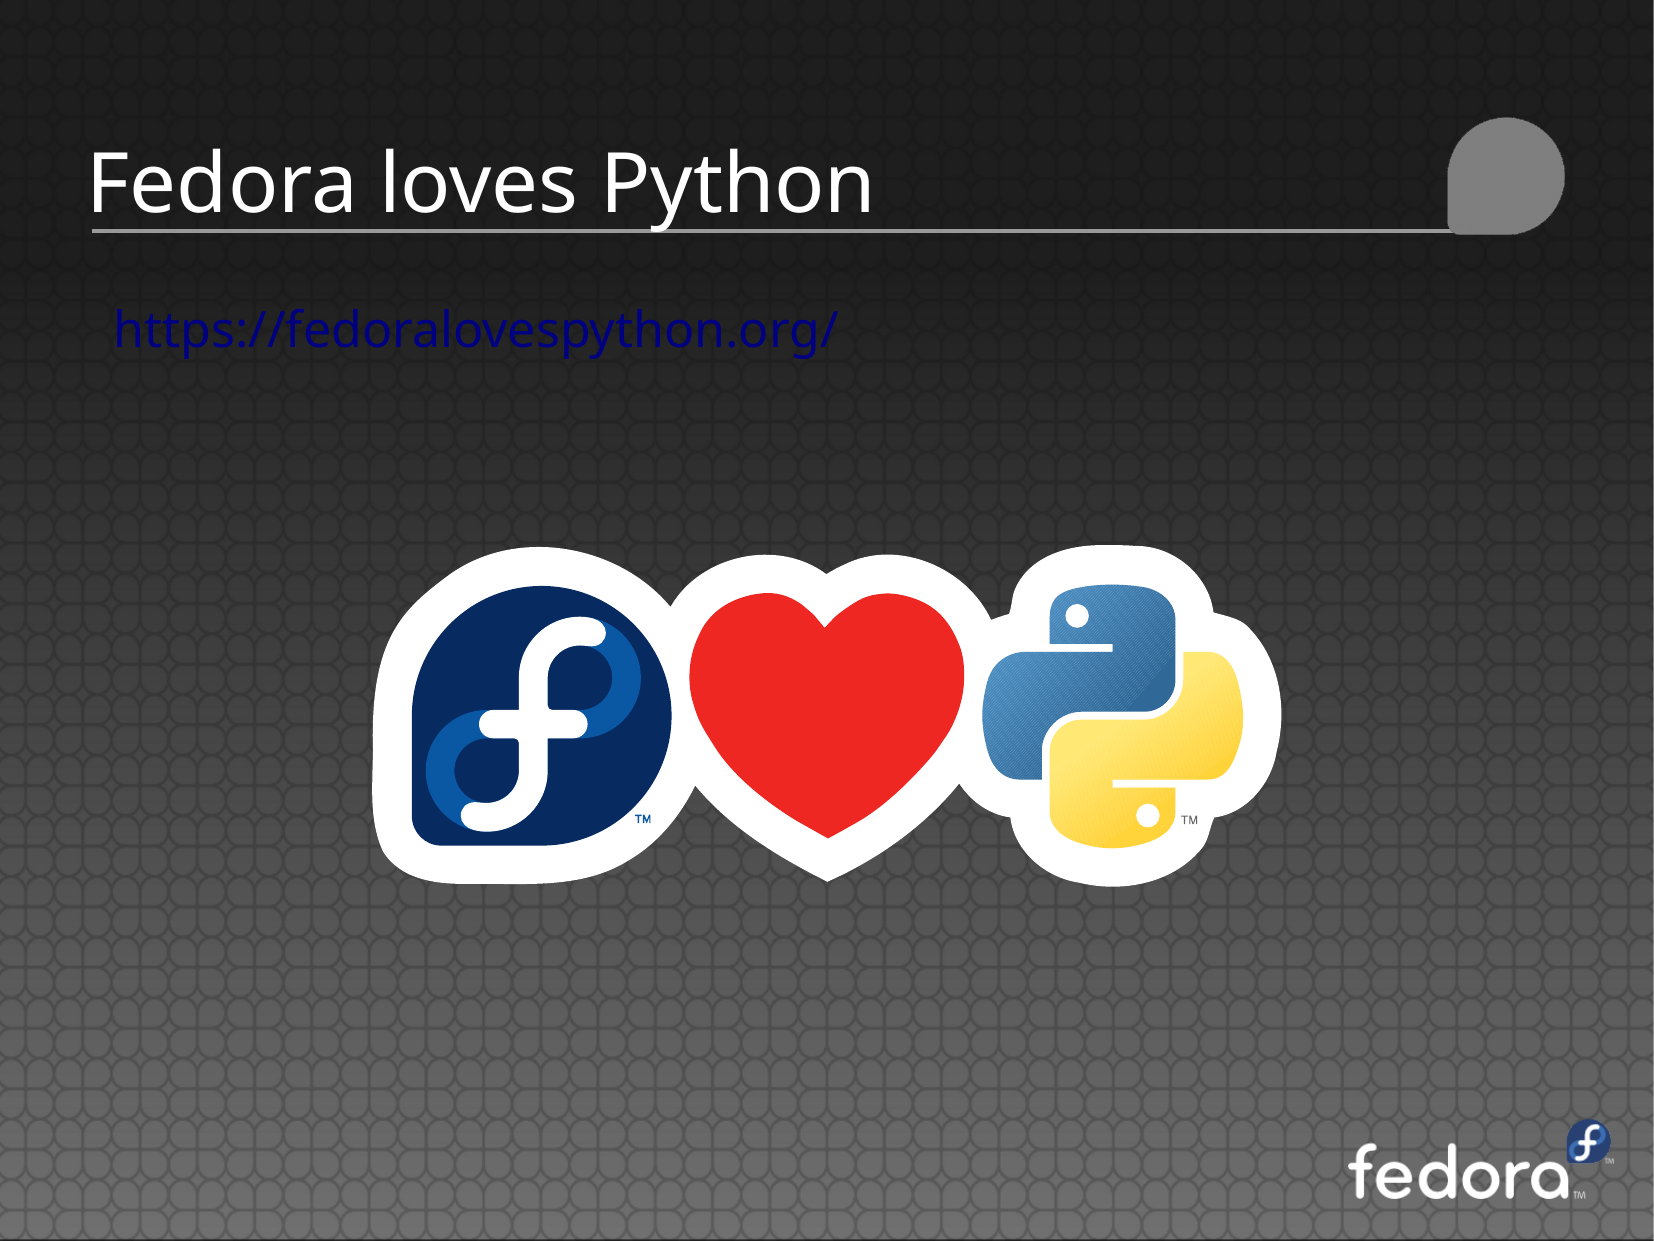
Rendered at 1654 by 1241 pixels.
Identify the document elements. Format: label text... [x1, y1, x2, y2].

text_box https://fedoralovespython.org/ [98, 286, 1508, 365]
title Fedora loves Python [86, 112, 1576, 249]
picture [0, 0, 1654, 1241]
